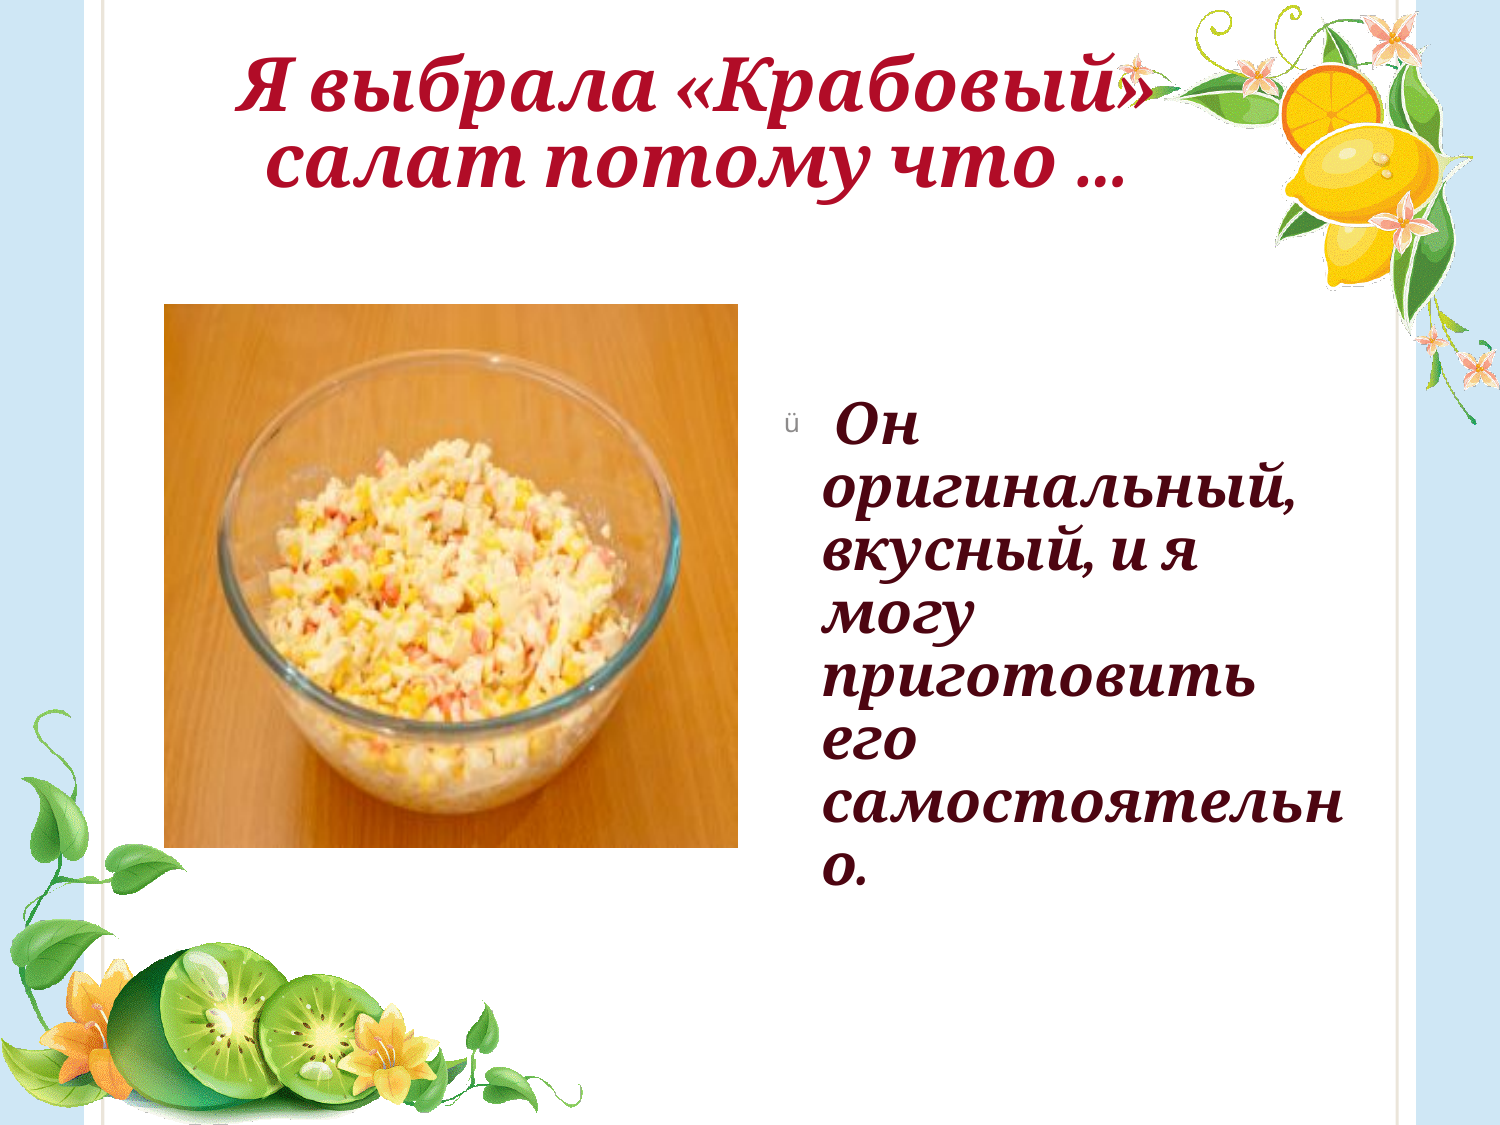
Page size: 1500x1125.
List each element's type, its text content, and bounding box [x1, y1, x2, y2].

title Я выбрала «Крабовый» салат потому что … [117, 42, 1278, 231]
picture [0, 304, 738, 1125]
list Он оригинальный, вкусный, и я могу приготовить его самостоятельно. [761, 386, 1360, 987]
picture [1114, 0, 1500, 428]
